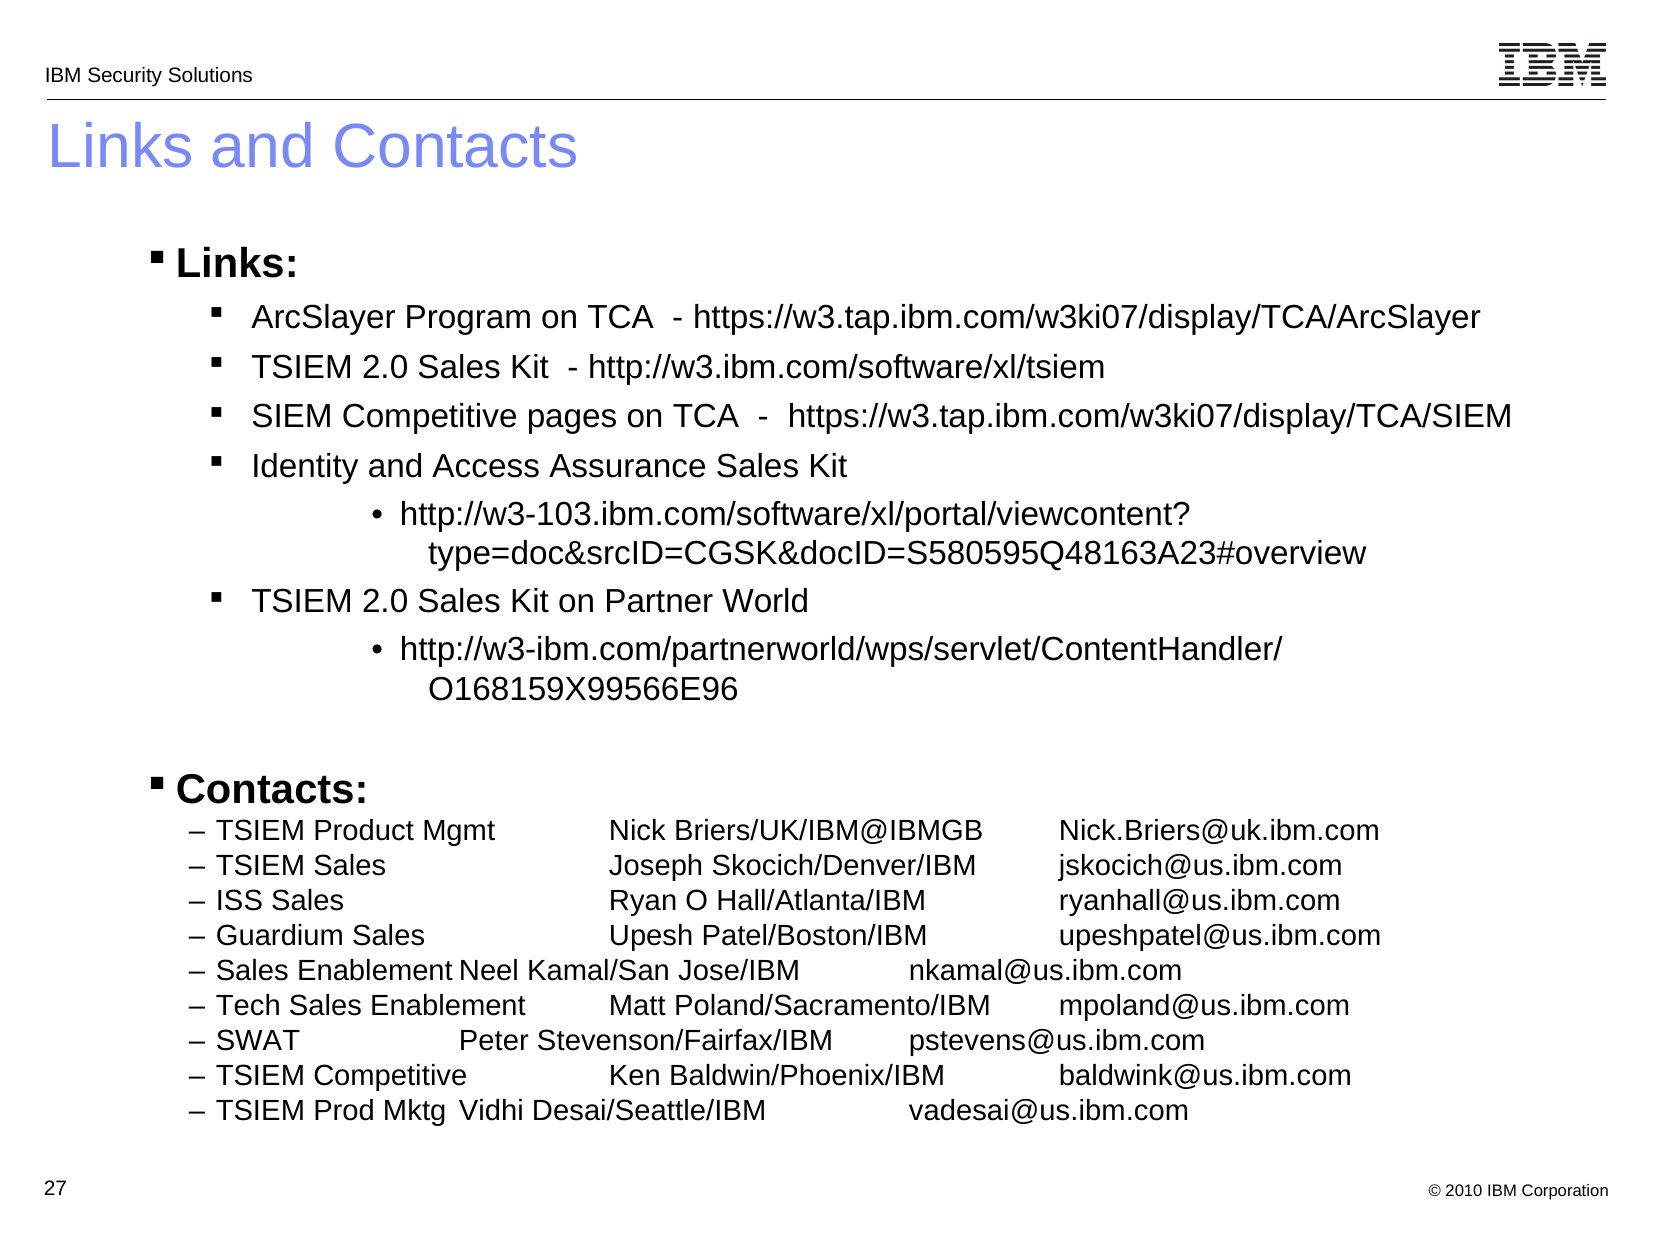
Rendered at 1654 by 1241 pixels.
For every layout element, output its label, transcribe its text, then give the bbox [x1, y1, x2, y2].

list Contacts: TSIEM Product Mgmt Nick Briers/UK/IBM@IBMGB Nick.Briers@uk.ibm.com TSIEM Sales Joseph Skocich/Denver/IBM jskocich@us.ibm.com ISS Sales Ryan O Hall/Atlanta/IBM ryanhall@us.ibm.com Guardium Sales Upesh Patel/Boston/IBM upeshpatel@us.ibm.com Sales Enablement Neel Kamal/San Jose/IBM nkamal@us.ibm.com Tech Sales Enablement Matt Poland/Sacramento/IBM mpoland@us.ibm.com SWAT Peter Stevenson/Fairfax/IBM pstevens@us.ibm.com TSIEM Competitive Ken Baldwin/Phoenix/IBM baldwink@us.ibm.com TSIEM Prod Mktg Vidhi Desai/Seattle/IBM vadesai@us.ibm.com [132, 754, 1587, 1154]
list Links: ArcSlayer Program on TCA - https://w3.tap.ibm.com/w3ki07/display/TCA/ArcSlayer TSIEM 2.0 Sales Kit - http://w3.ibm.com/software/xl/tsiem SIEM Competitive pages on TCA - https://w3.tap.ibm.com/w3ki07/display/TCA/SIEM Identity and Access Assurance Sales Kit http://w3-103.ibm.com/software/xl/portal/viewcontent?type=doc&srcID=CGSK&docID=S580595Q48163A23#overview TSIEM 2.0 Sales Kit on Partner World http://w3-ibm.com/partnerworld/wps/servlet/ContentHandler/O168159X99566E96 [132, 229, 1533, 684]
picture [1499, 43, 1606, 86]
title Links and Contacts [32, 107, 1604, 224]
